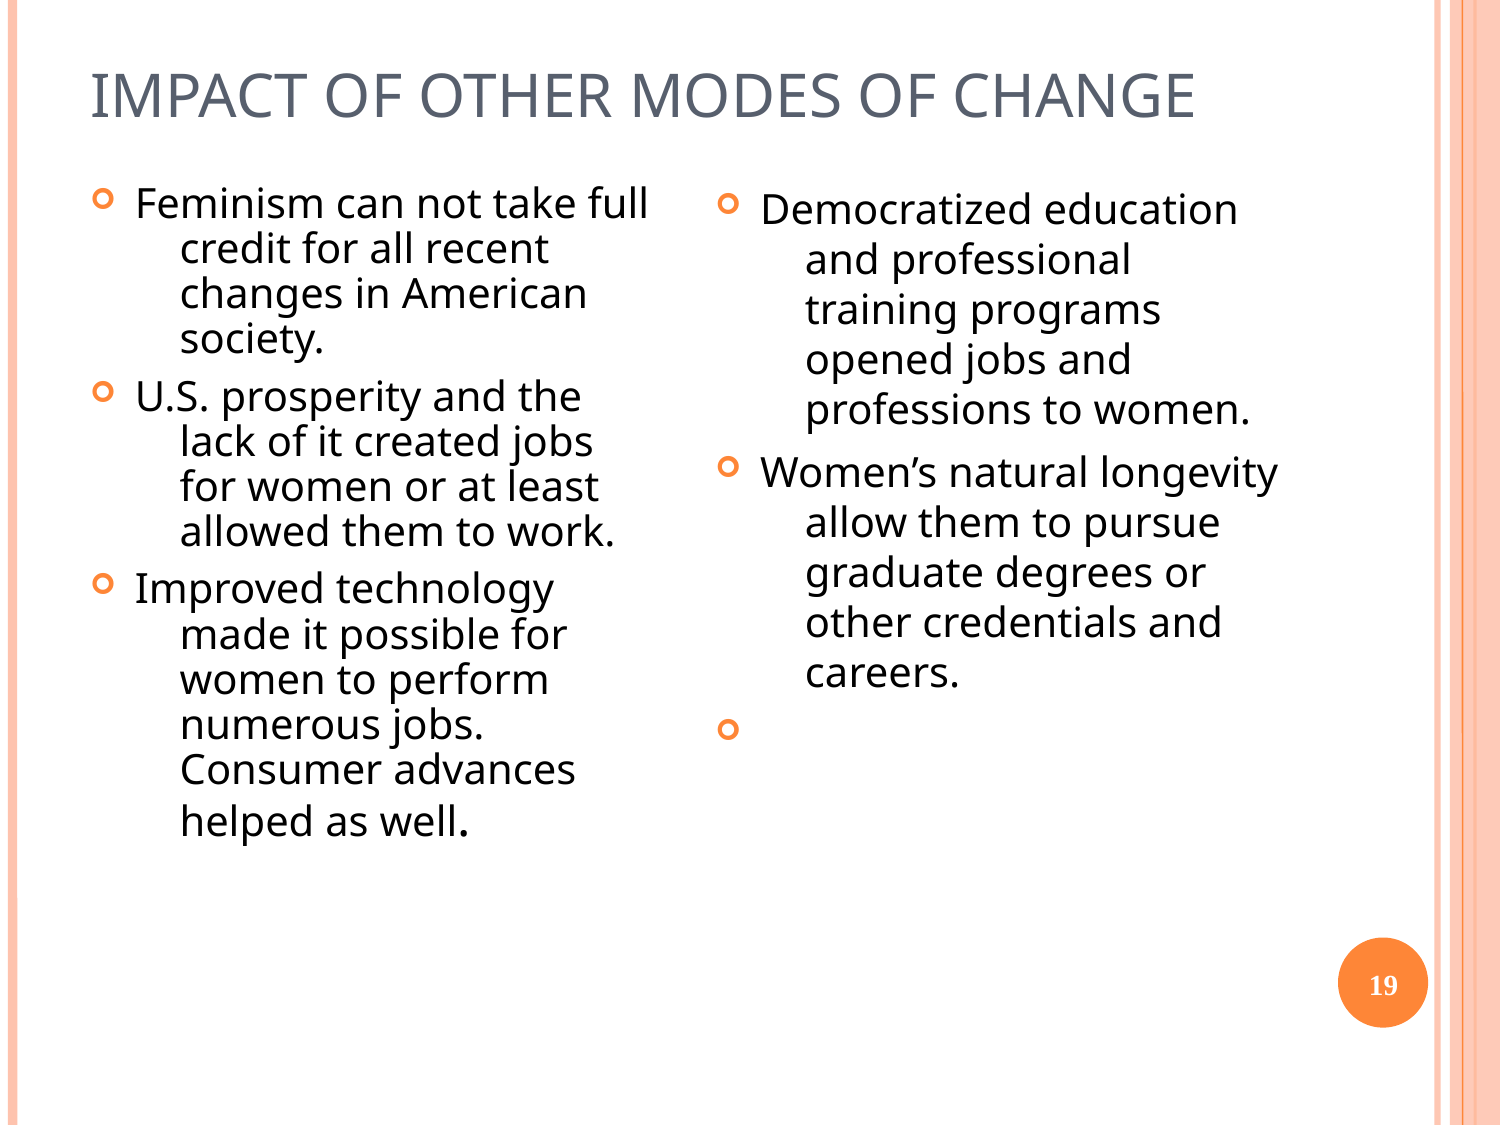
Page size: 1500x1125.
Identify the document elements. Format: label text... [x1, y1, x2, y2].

list Feminism can not take full credit for all recent changes in American society. U.S. prosperity and the lack of it created jobs for women or at least allowed them to work. Improved technology made it possible for women to perform numerous jobs. Consumer advances helped as well. [75, 174, 676, 1013]
text_box [1333, 940, 1434, 1027]
list Democratized education and professional training programs opened jobs and professions to women. Women’s natural longevity allow them to pursue graduate degrees or other credentials and careers. [700, 174, 1301, 1013]
title Impact of Other Modes of Change [75, 45, 1300, 138]
